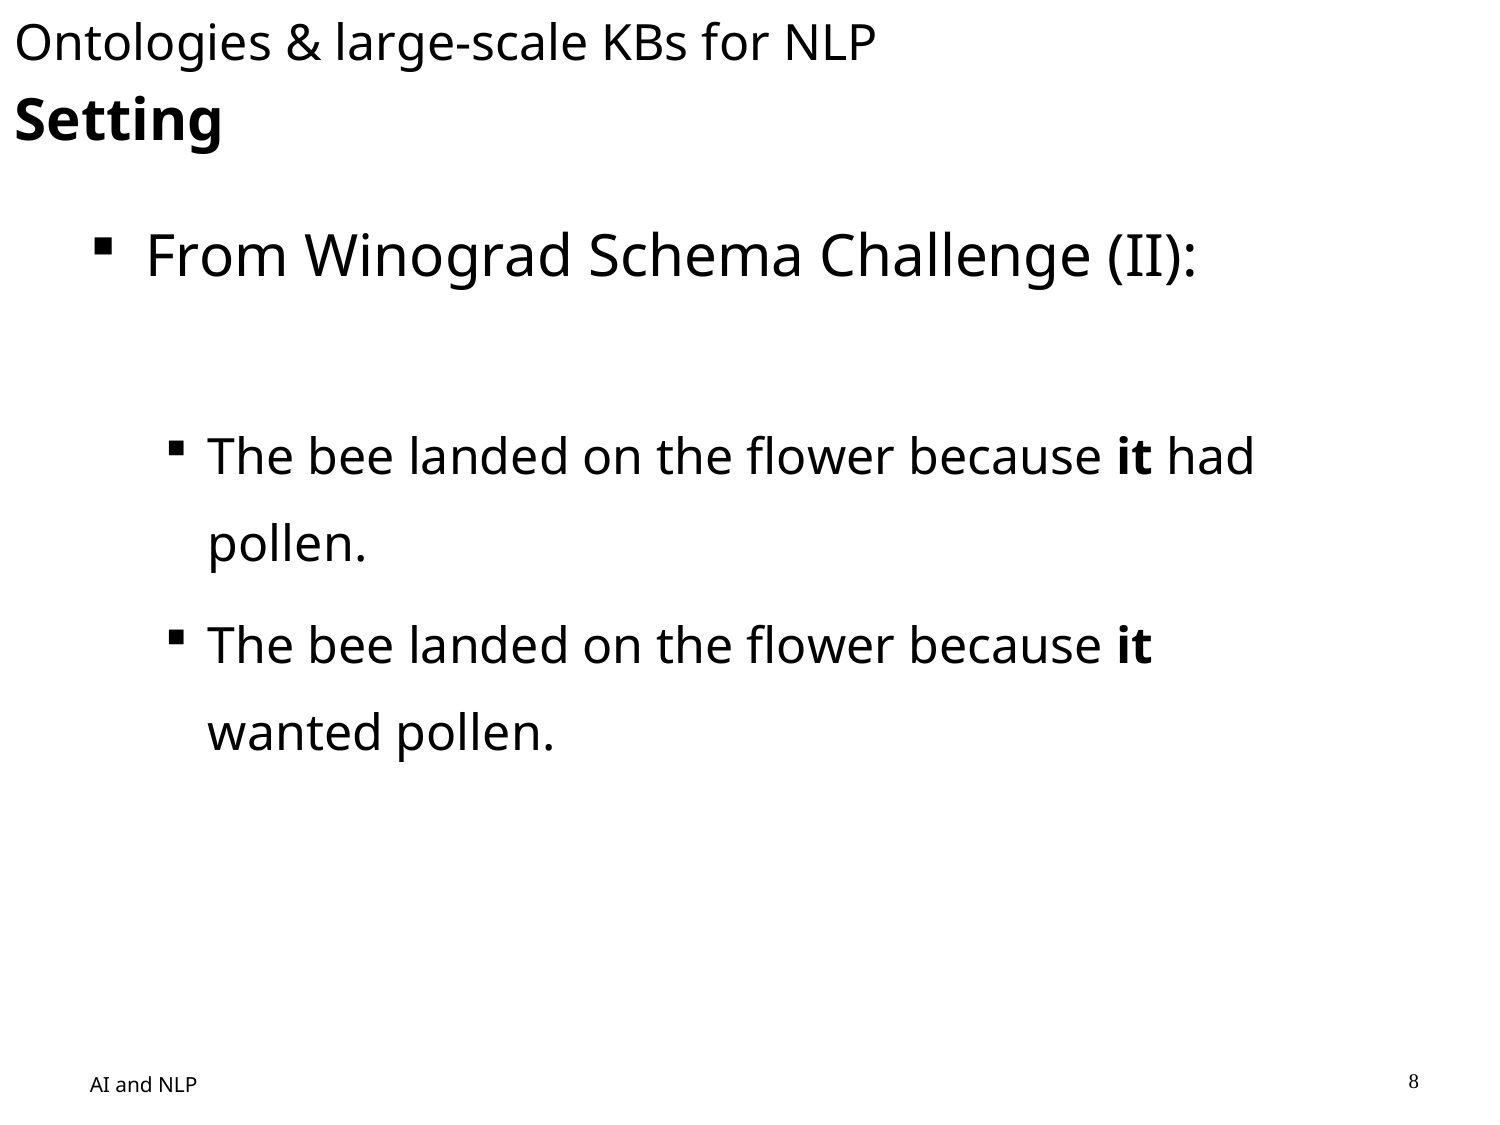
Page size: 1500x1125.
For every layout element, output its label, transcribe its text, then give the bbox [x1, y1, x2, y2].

title Ontologies & large-scale KBs for NLP Setting [0, 0, 1500, 156]
list From Winograd Schema Challenge (II): The bee landed on the flower because it had pollen. The bee landed on the flower because it wanted pollen. [75, 112, 1342, 1001]
